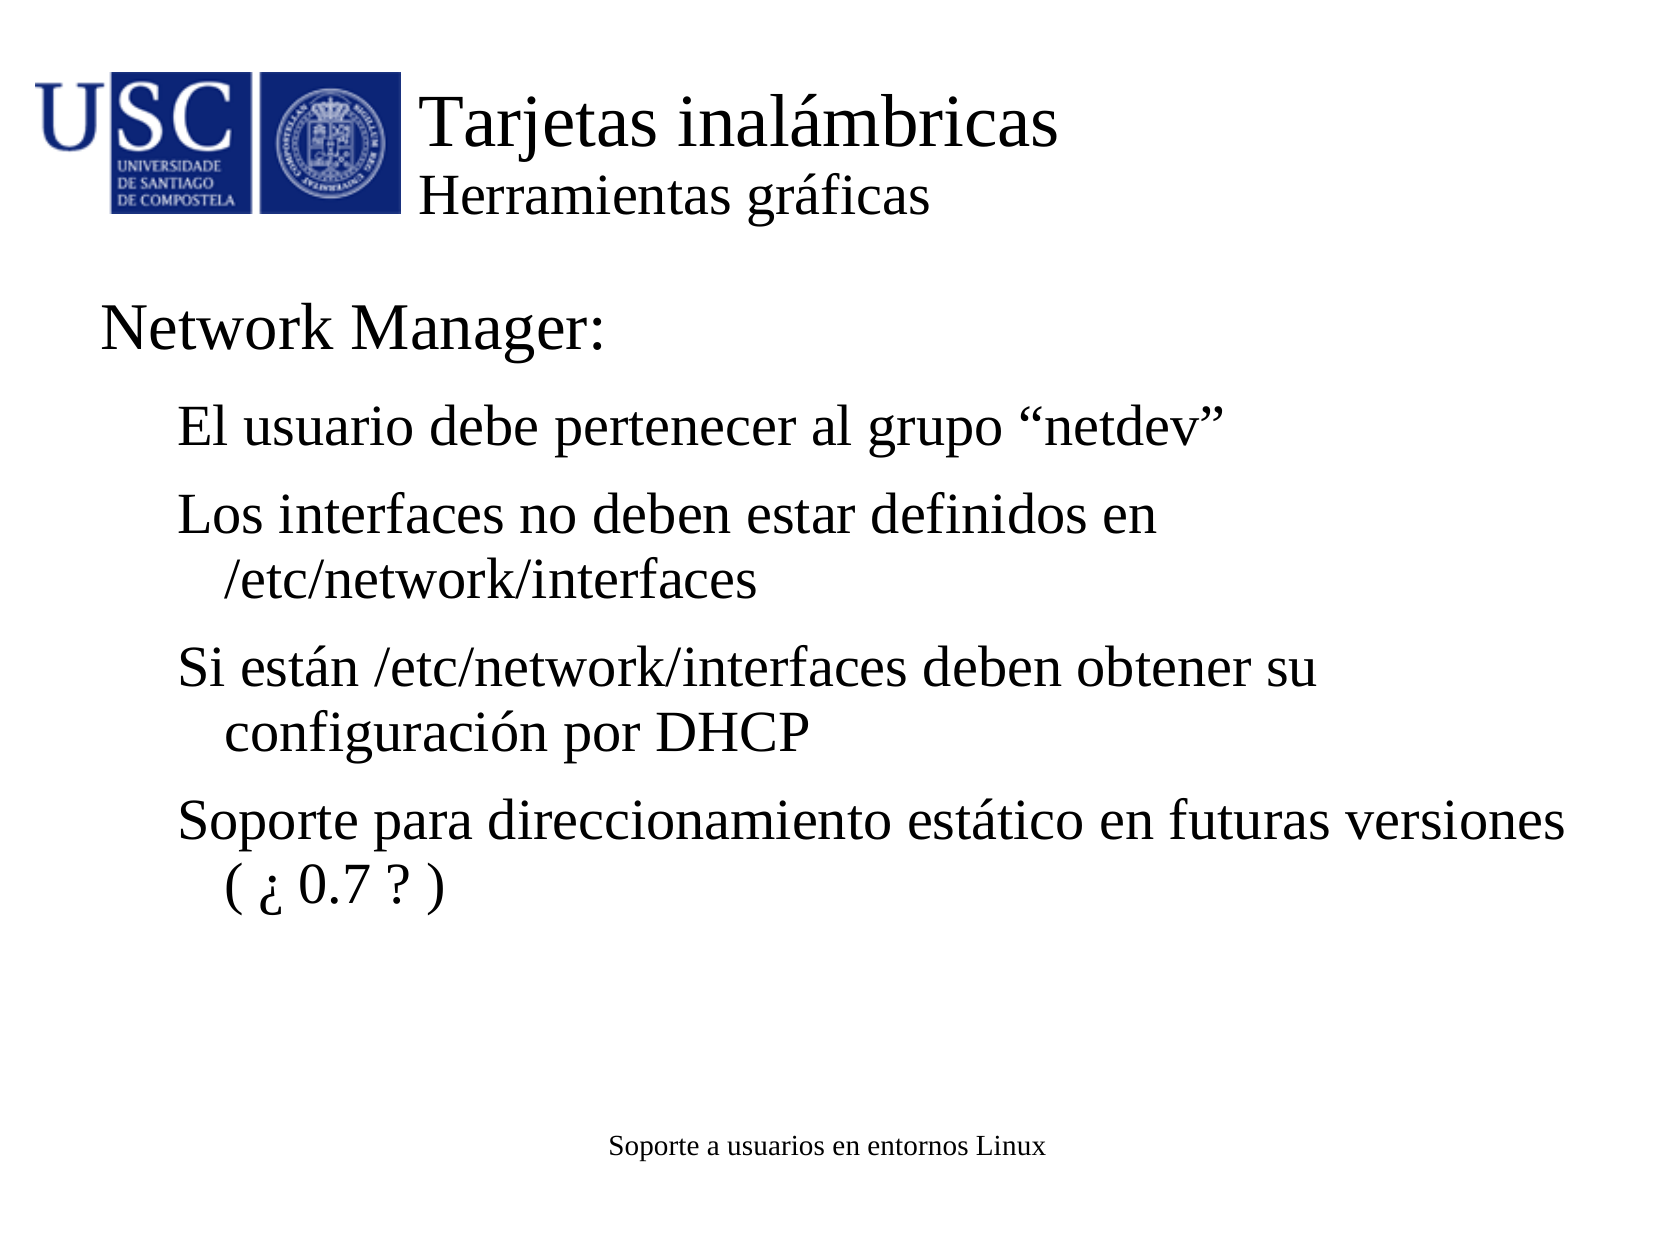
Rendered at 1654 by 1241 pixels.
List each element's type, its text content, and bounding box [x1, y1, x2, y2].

list Network Manager: El usuario debe pertenecer al grupo “netdev” Los interfaces no deben estar definidos en /etc/network/interfaces Si están /etc/network/interfaces deben obtener su configuración por DHCP Soporte para direccionamiento estático en futuras versiones ( ¿ 0.7 ? ) [82, 290, 1571, 1109]
picture [35, 72, 401, 214]
title Tarjetas inalámbricas Herramientas gráficas [418, 49, 1571, 257]
